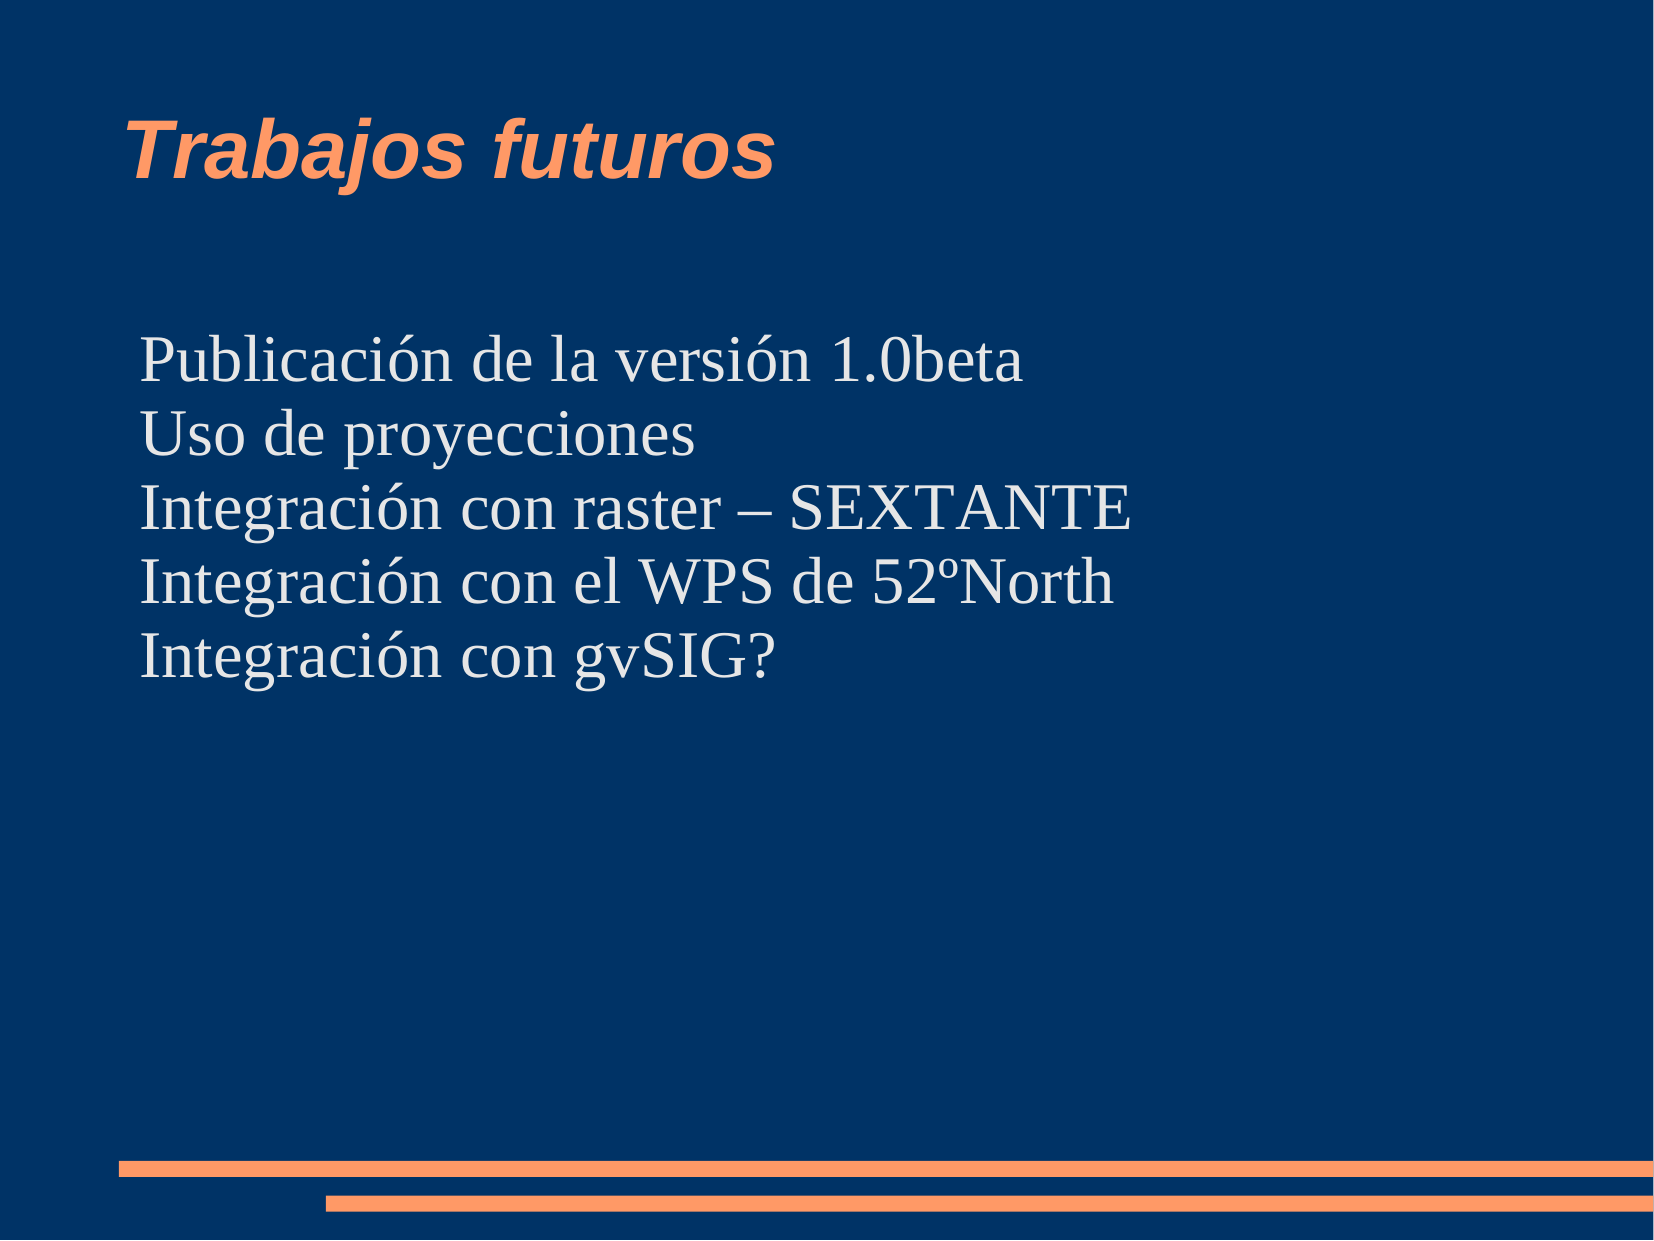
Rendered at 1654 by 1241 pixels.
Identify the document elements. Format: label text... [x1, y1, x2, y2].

list Publicación de la versión 1.0beta Uso de proyecciones Integración con raster – SEXTANTE Integración con el WPS de 52ºNorth Integración con gvSIG? [121, 322, 1561, 1118]
title Trabajos futuros [121, 53, 1534, 247]
